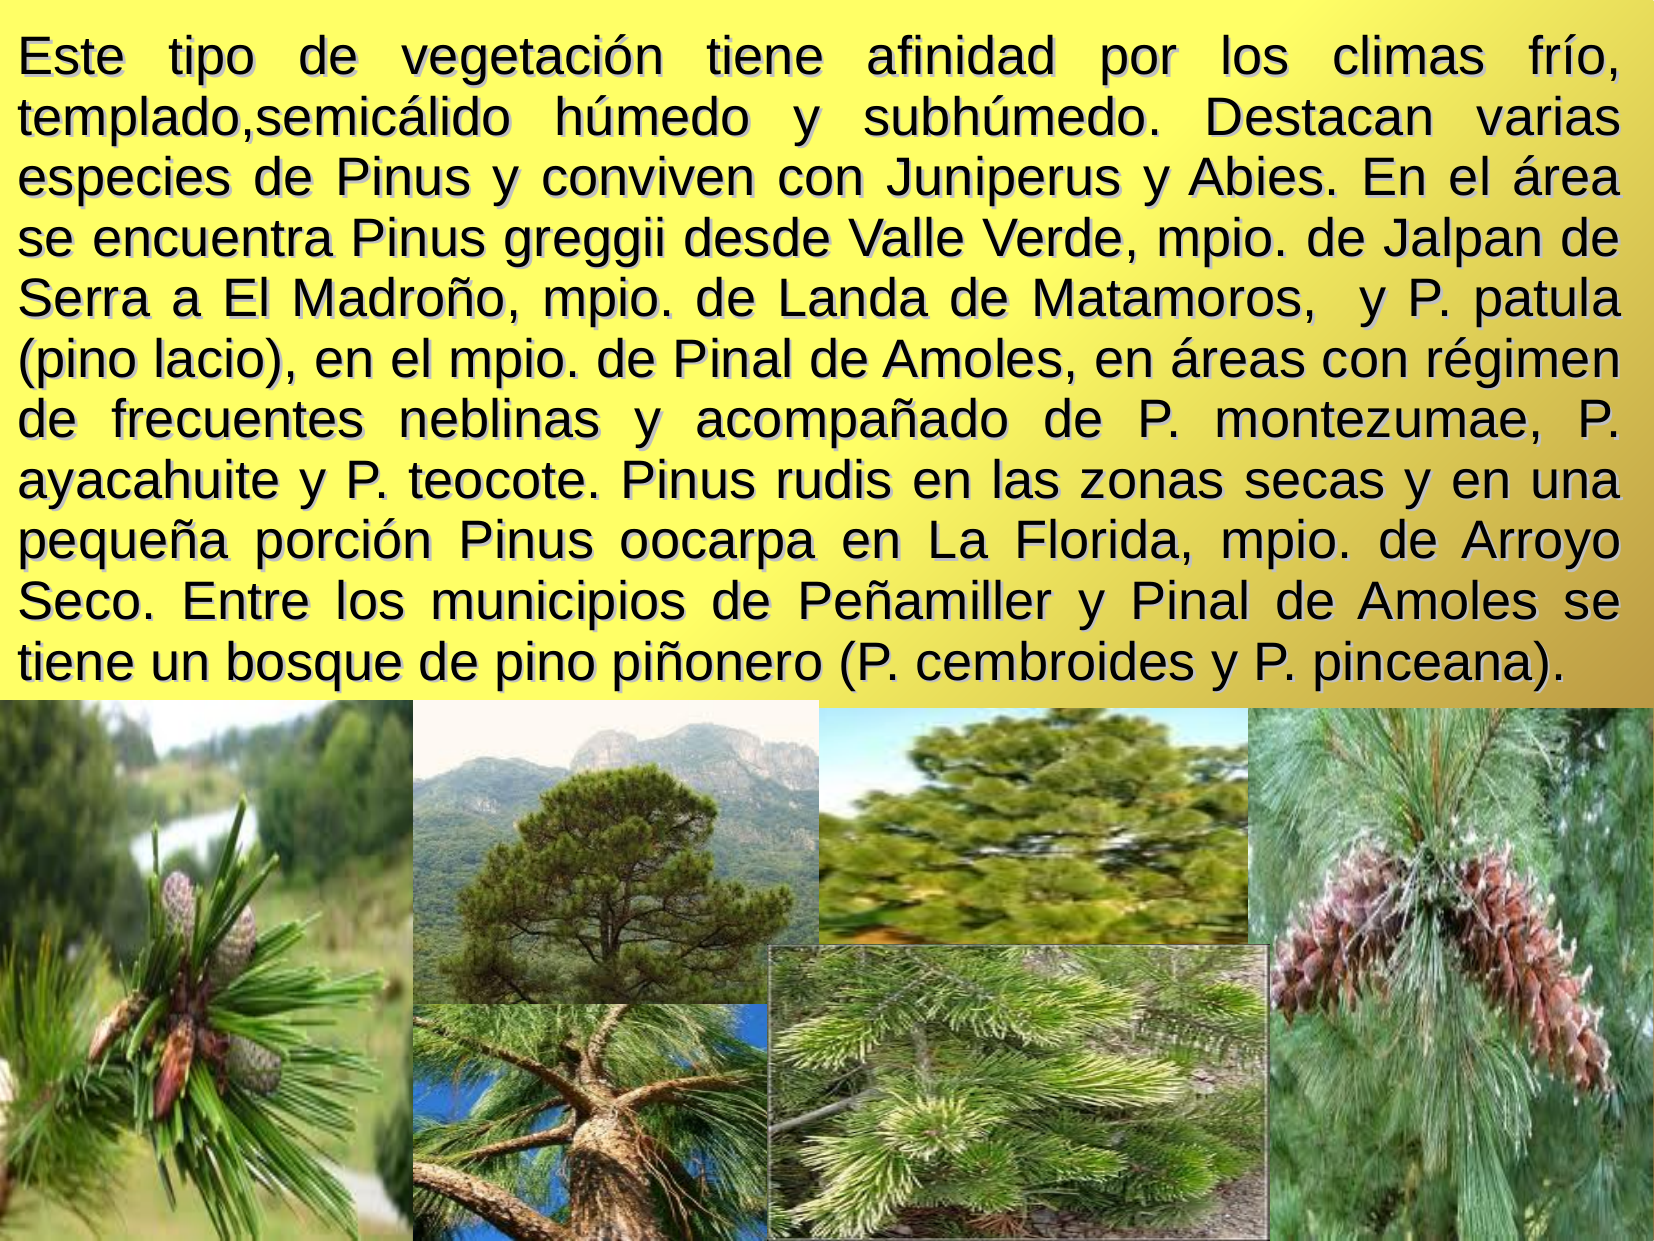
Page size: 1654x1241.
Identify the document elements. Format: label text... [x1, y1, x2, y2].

picture [0, 700, 1654, 1241]
subtitle Este tipo de vegetación tiene afinidad por los climas frío, templado,semicálido húmedo y subhúmedo. Destacan varias especies de Pinus y conviven con Juniperus y Abies. En el área se encuentra Pinus greggii desde Valle Verde, mpio. de Jalpan de Serra a El Madroño, mpio. de Landa de Matamoros, y P. patula (pino lacio), en el mpio. de Pinal de Amoles, en áreas con régimen de frecuentes neblinas y acompañado de P. montezumae, P. ayacahuite y P. teocote. Pinus rudis en las zonas secas y en una pequeña porción Pinus oocarpa en La Florida, mpio. de Arroyo Seco. Entre los municipios de Peñamiller y Pinal de Amoles se tiene un bosque de pino piñonero (P. cembroides y P. pinceana). [17, 0, 1625, 708]
